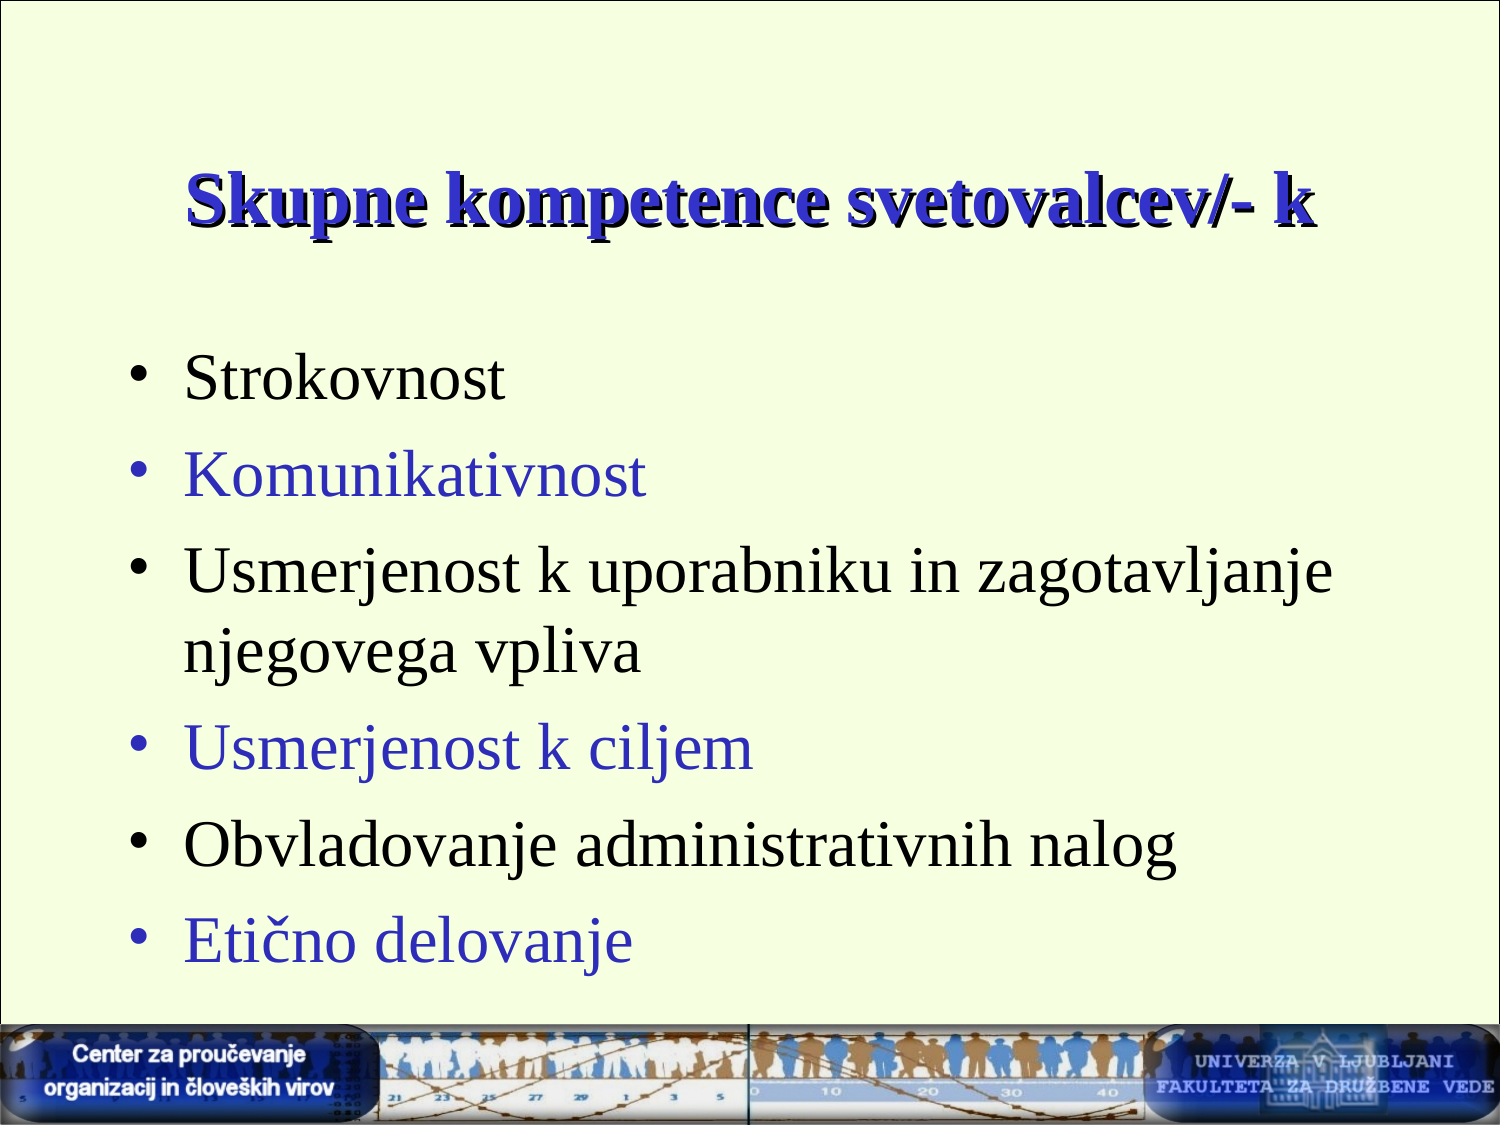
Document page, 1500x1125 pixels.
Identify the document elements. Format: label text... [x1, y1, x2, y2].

title Skupne kompetence svetovalcev/- k [112, 99, 1388, 288]
list Strokovnost Komunikativnost Usmerjenost k uporabniku in zagotavljanje njegovega vpliva Usmerjenost k ciljem Obvladovanje administrativnih nalog Etično delovanje [112, 324, 1388, 1001]
picture [0, 1024, 1500, 1125]
